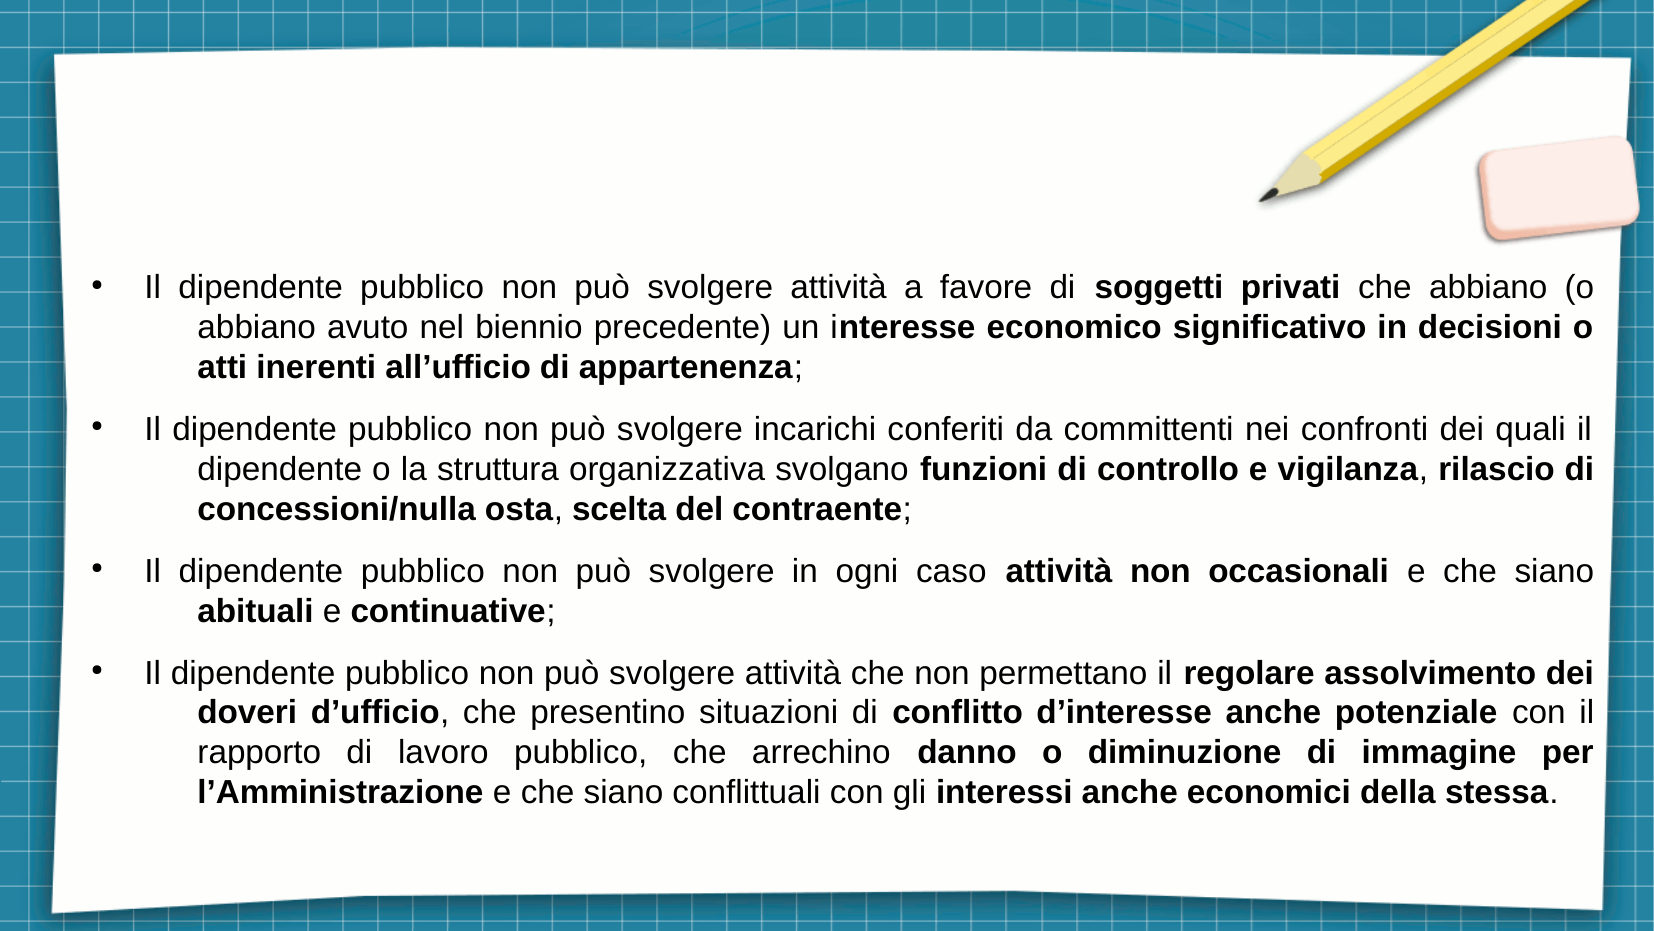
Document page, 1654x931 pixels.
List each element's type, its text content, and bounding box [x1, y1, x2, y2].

list Il dipendente pubblico non può svolgere attività a favore di soggetti privati che abbiano (o abbiano avuto nel biennio precedente) un interesse economico significativo in decisioni o atti inerenti all’ufficio di appartenenza; Il dipendente pubblico non può svolgere incarichi conferiti da committenti nei confronti dei quali il dipendente o la struttura organizzativa svolgano funzioni di controllo e vigilanza, rilascio di concessioni/nulla osta, scelta del contraente; Il dipendente pubblico non può svolgere in ogni caso attività non occasionali e che siano abituali e continuative; Il dipendente pubblico non può svolgere attività che non permettano il regolare assolvimento dei doveri d’ufficio, che presentino situazioni di conflitto d’interesse anche potenziale con il rapporto di lavoro pubblico, che arrechino danno o diminuzione di immagine per l’Amministrazione e che siano conflittuali con gli interessi anche economici della stessa. [55, 265, 1595, 826]
